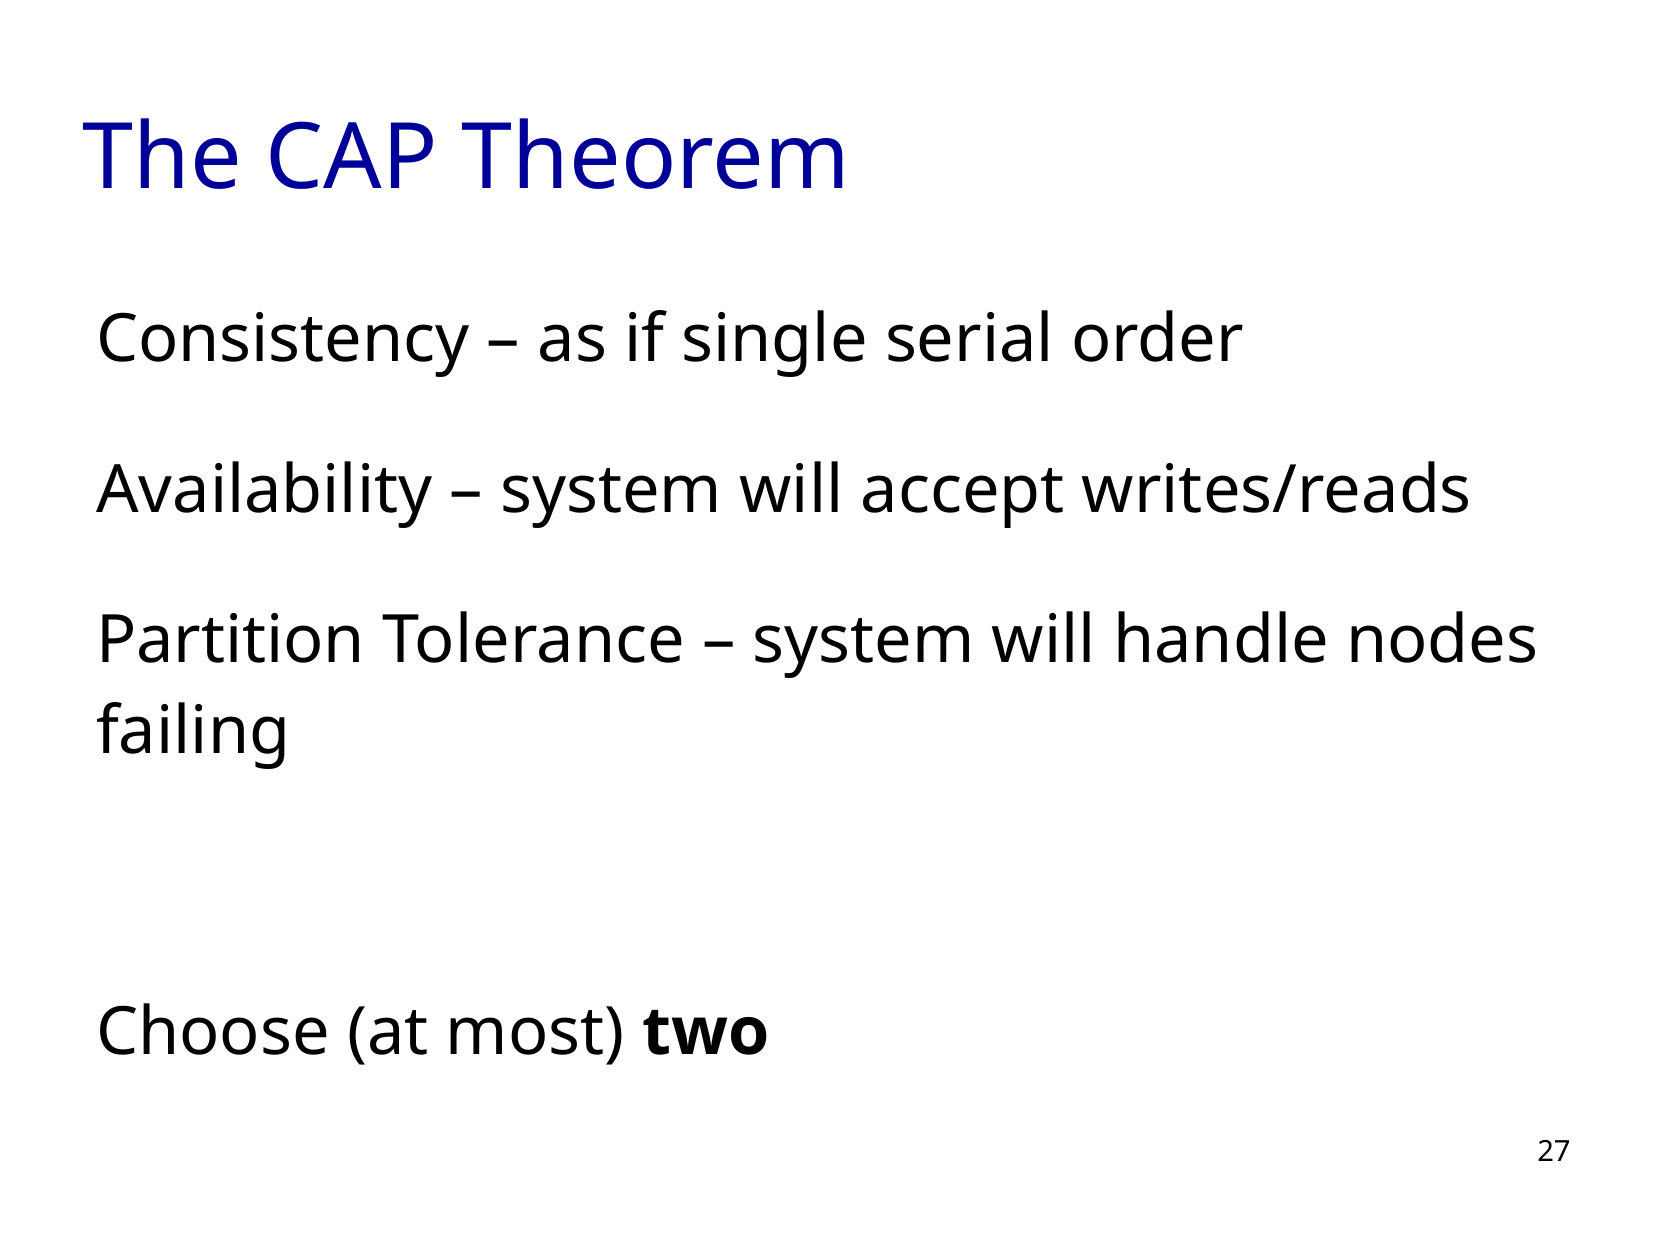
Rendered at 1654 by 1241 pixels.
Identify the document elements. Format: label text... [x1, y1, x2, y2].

list Consistency – as if single serial order Availability – system will accept writes/reads Partition Tolerance – system will handle nodes failing Choose (at most) two [60, 290, 1571, 1096]
title The CAP Theorem [82, 49, 1571, 257]
